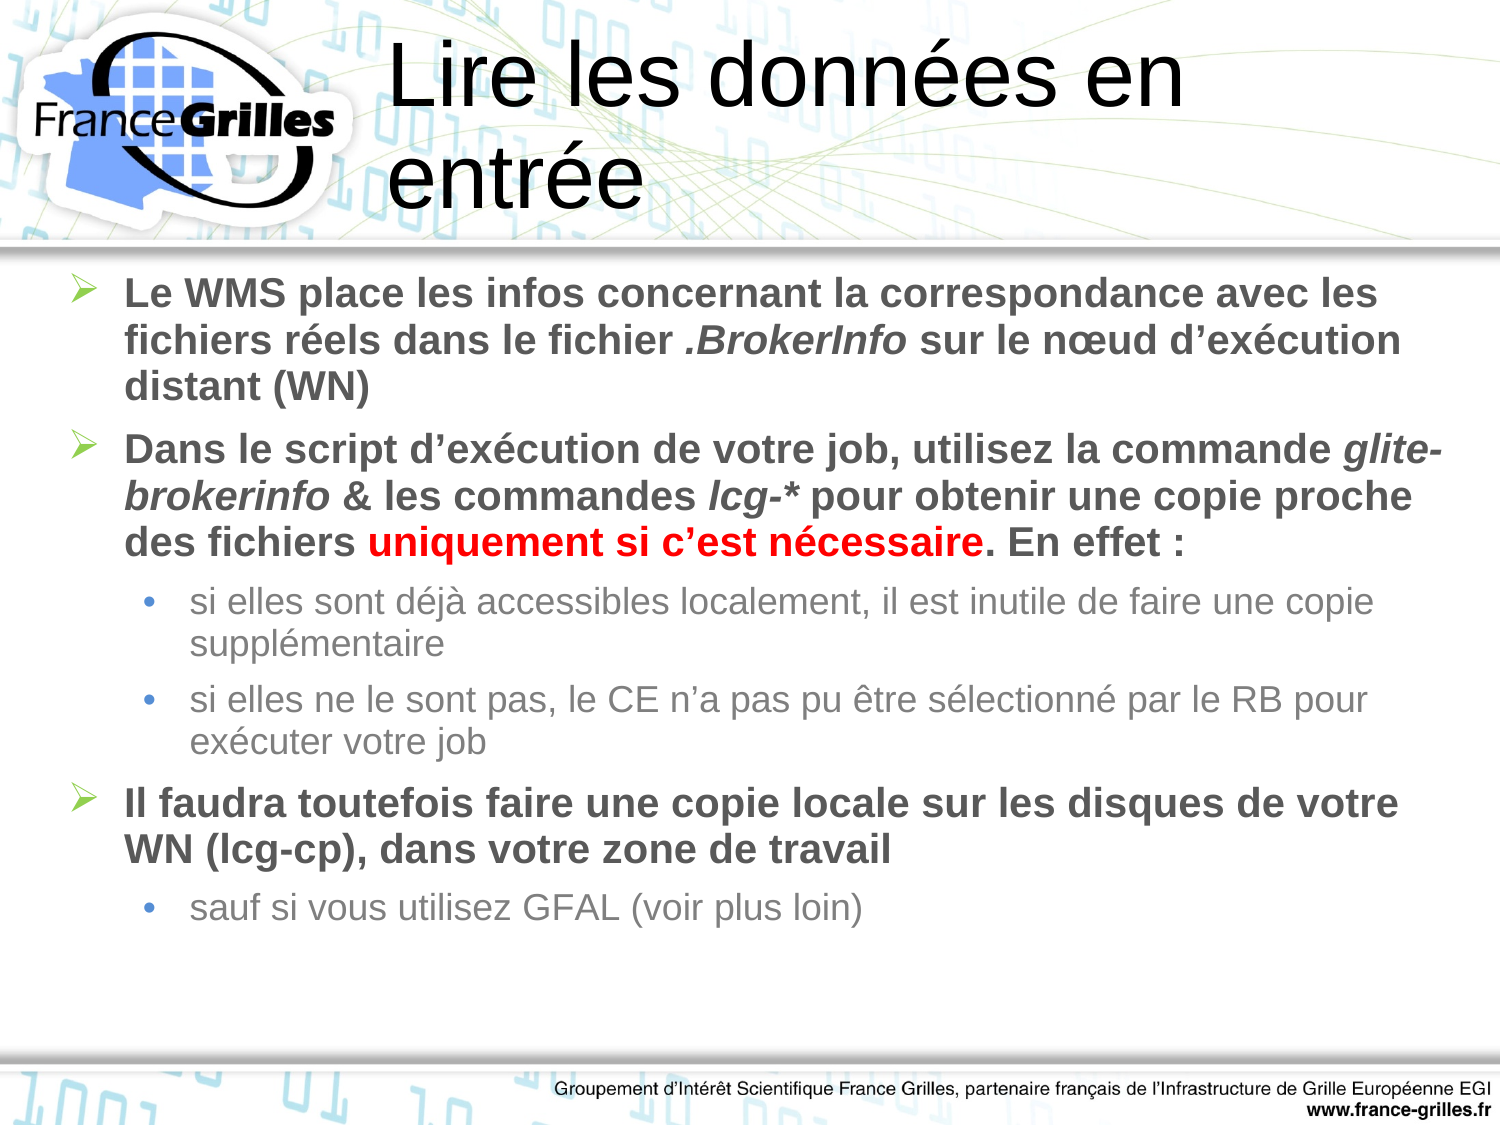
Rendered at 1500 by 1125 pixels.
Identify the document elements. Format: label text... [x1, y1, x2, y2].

picture [0, 0, 1500, 1125]
list Le WMS place les infos concernant la correspondance avec les fichiers réels dans le fichier .BrokerInfo sur le nœud d’exécution distant (WN) Dans le script d’exécution de votre job, utilisez la commande glite-brokerinfo & les commandes lcg-* pour obtenir une copie proche des fichiers uniquement si c’est nécessaire. En effet : si elles sont déjà accessibles localement, il est inutile de faire une copie supplémentaire si elles ne le sont pas, le CE n’a pas pu être sélectionné par le RB pour exécuter votre job Il faudra toutefois faire une copie locale sur les disques de votre WN (lcg-cp), dans votre zone de travail sauf si vous utilisez GFAL (voir plus loin) [53, 262, 1459, 1024]
title Lire les données en entrée [372, 4, 1459, 248]
